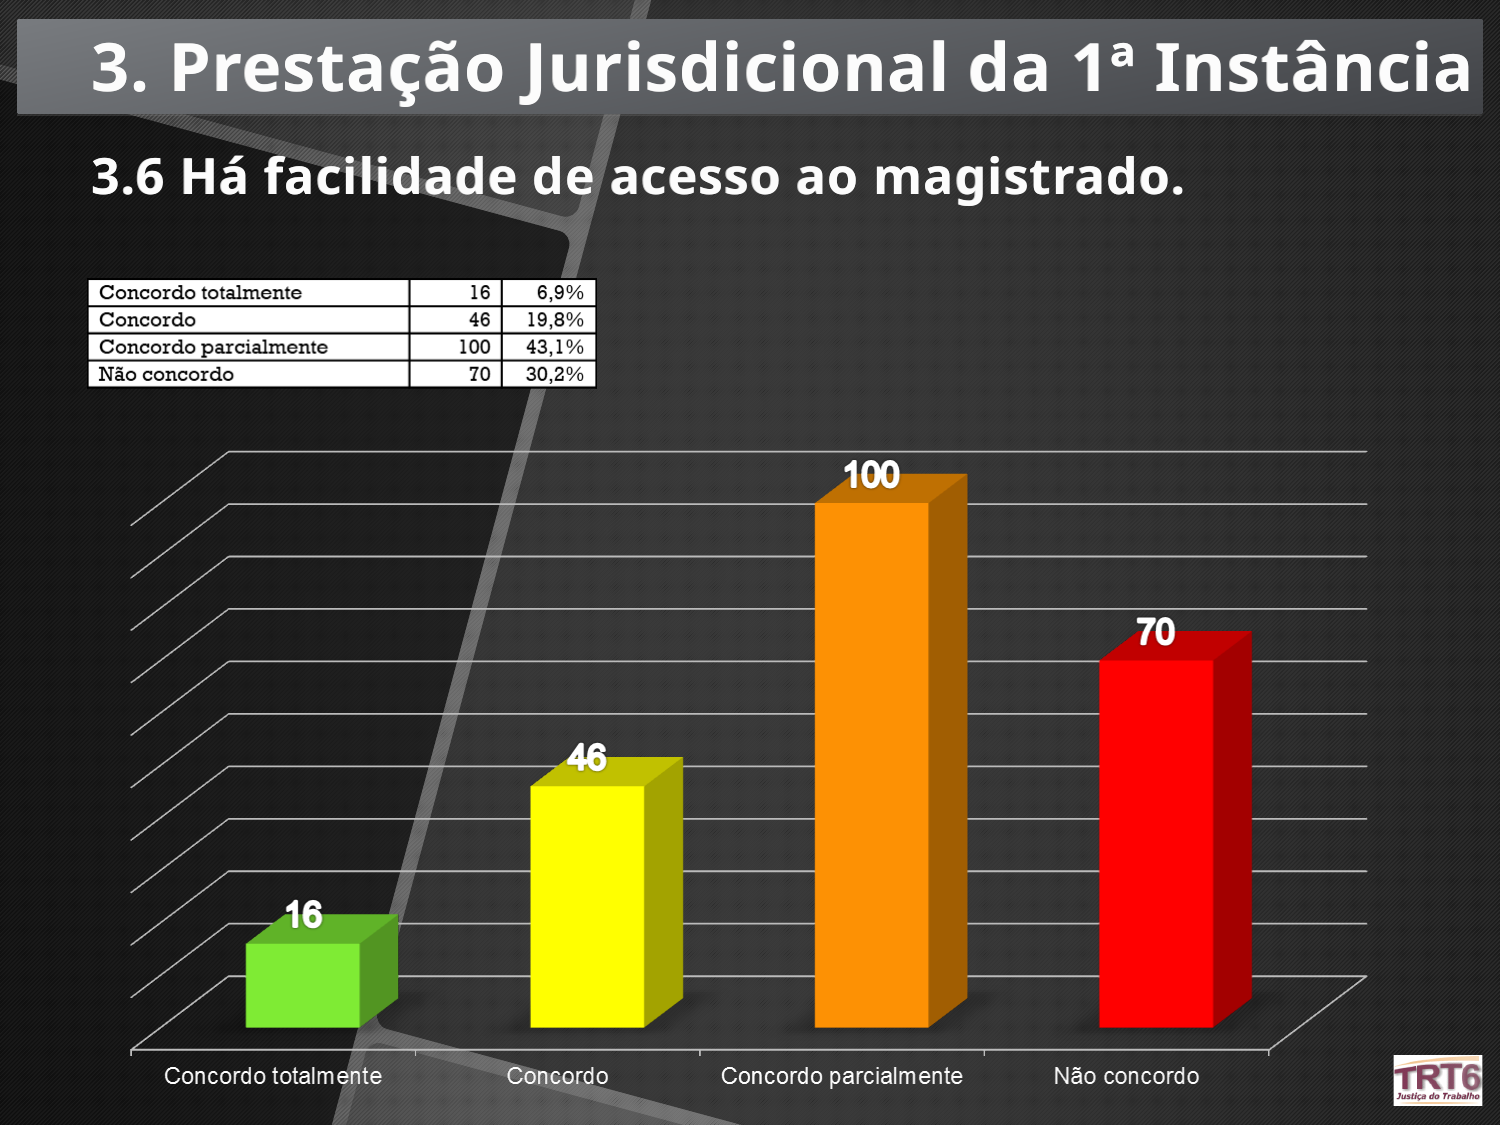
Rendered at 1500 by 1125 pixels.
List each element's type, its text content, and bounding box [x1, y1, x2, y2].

text_box 3. Prestação Jurisdicional da 1ª Instância [77, 18, 1500, 113]
text_box [18, 19, 1482, 114]
picture [1440, 1055, 1483, 1106]
picture [87, 273, 597, 399]
chart [60, 414, 1440, 1115]
text_box 3.6 Há facilidade de acesso ao magistrado. [77, 137, 1447, 212]
